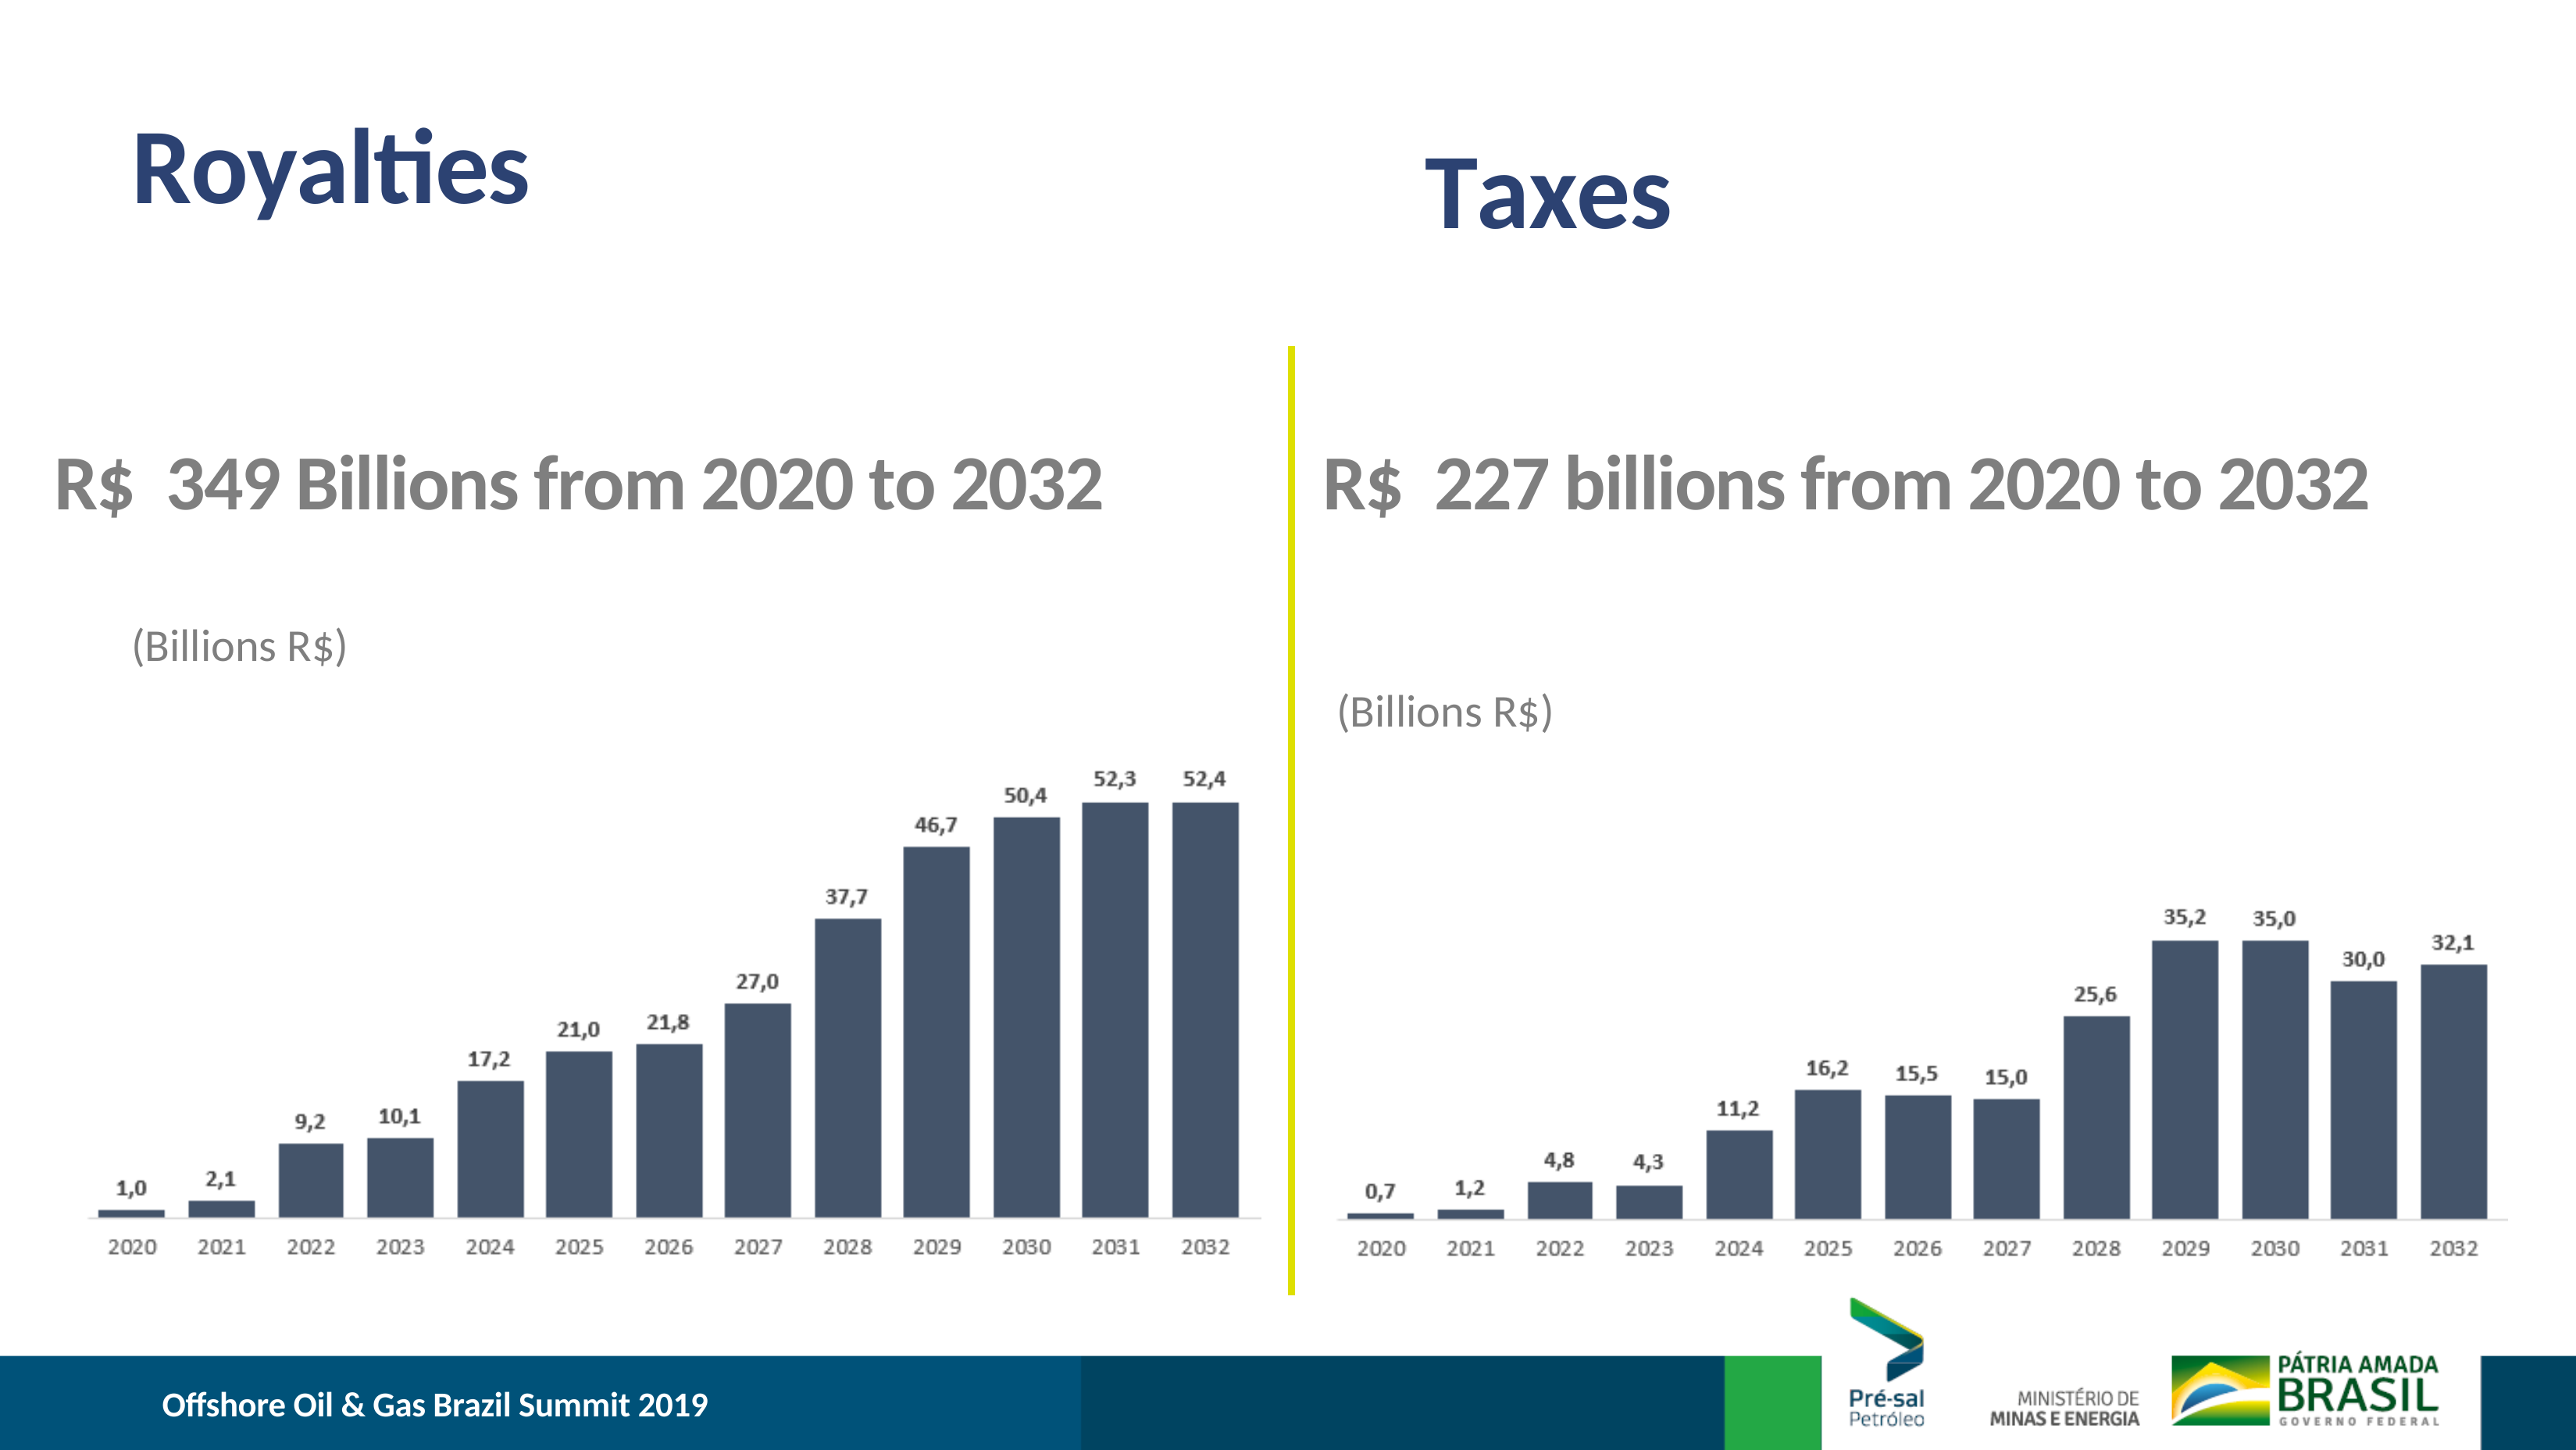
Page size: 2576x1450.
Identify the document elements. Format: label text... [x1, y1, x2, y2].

text_box (Billions R$) [120, 609, 364, 677]
picture [1328, 742, 2508, 1277]
text_box R$ 349 Billions from 2020 to 2032 [42, 426, 1116, 531]
text_box R$ 227 billions from 2020 to 2032 [1311, 426, 2383, 531]
text_box (Billions R$) [1325, 675, 1569, 743]
text_box Taxes [1413, 97, 2576, 295]
picture [80, 731, 1261, 1270]
text_box Offshore Oil & Gas Brazil Summit 2019 [160, 1388, 888, 1424]
title Royalties [120, 71, 1734, 270]
